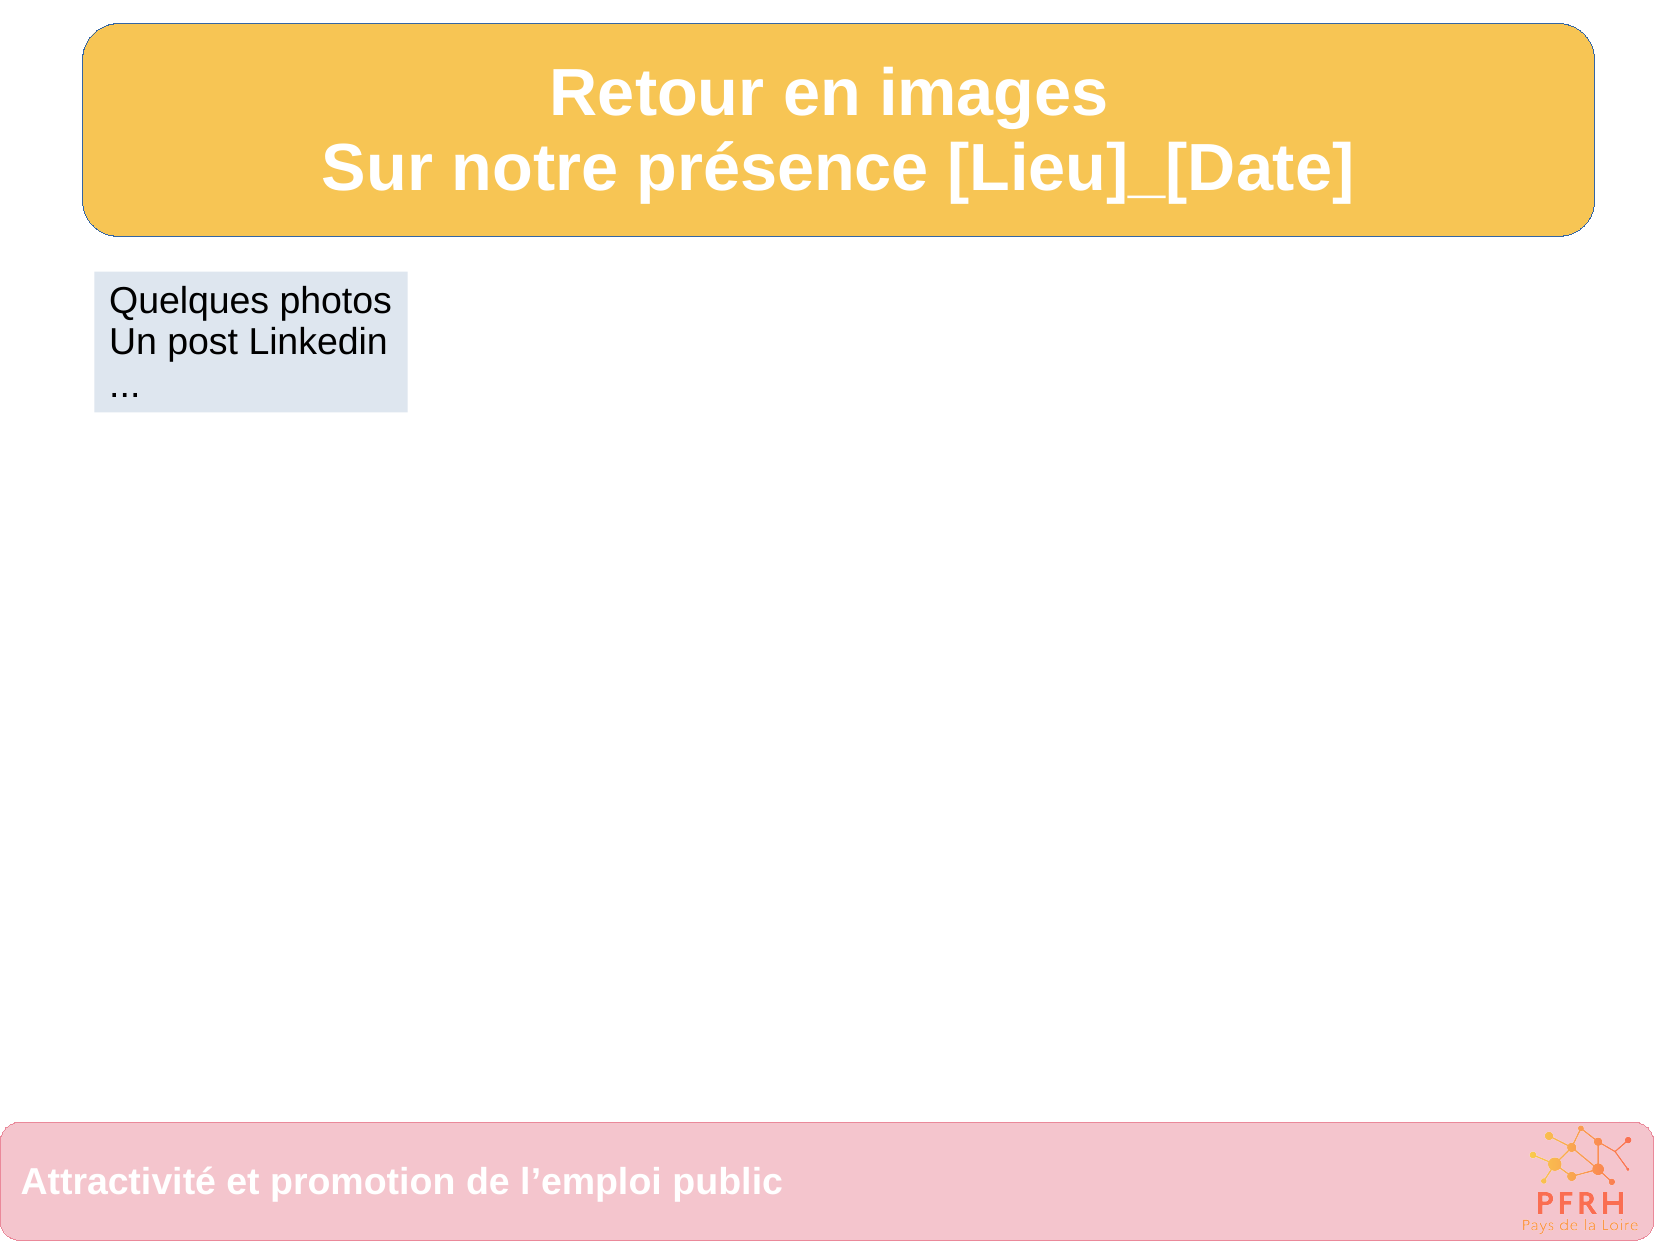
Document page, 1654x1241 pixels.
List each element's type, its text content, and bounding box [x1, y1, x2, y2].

text_box Quelques photos Un post Linkedin ... [94, 271, 408, 413]
picture [1523, 1121, 1638, 1234]
text_box Retour en images Sur notre présence [Lieu]_[Date] [82, 23, 1595, 237]
text_box Attractivité et promotion de l’emploi public [0, 1122, 1654, 1241]
